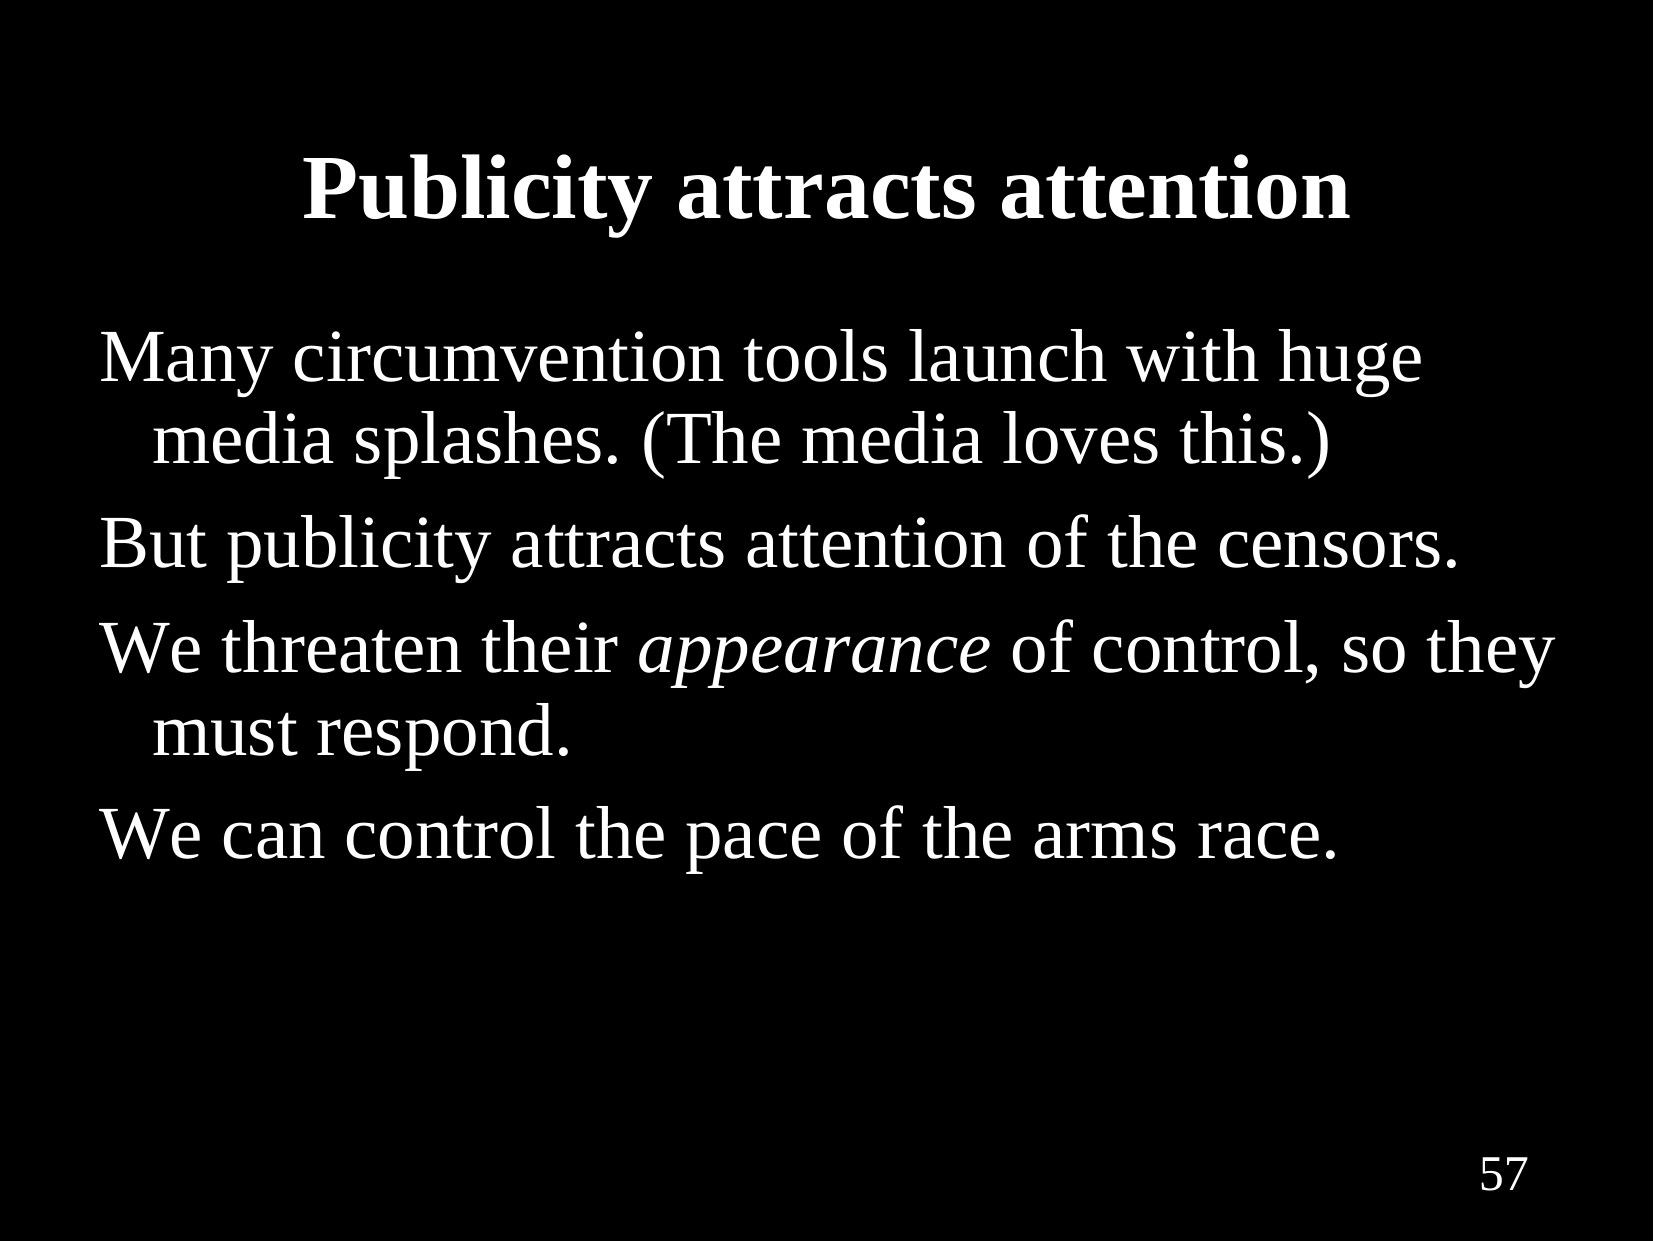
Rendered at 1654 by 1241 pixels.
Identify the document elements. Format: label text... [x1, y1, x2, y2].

list Many circumvention tools launch with huge media splashes. (The media loves this.) But publicity attracts attention of the censors. We threaten their appearance of control, so they must respond. We can control the pace of the arms race. [81, 314, 1573, 1104]
title Publicity attracts attention [121, 92, 1534, 284]
